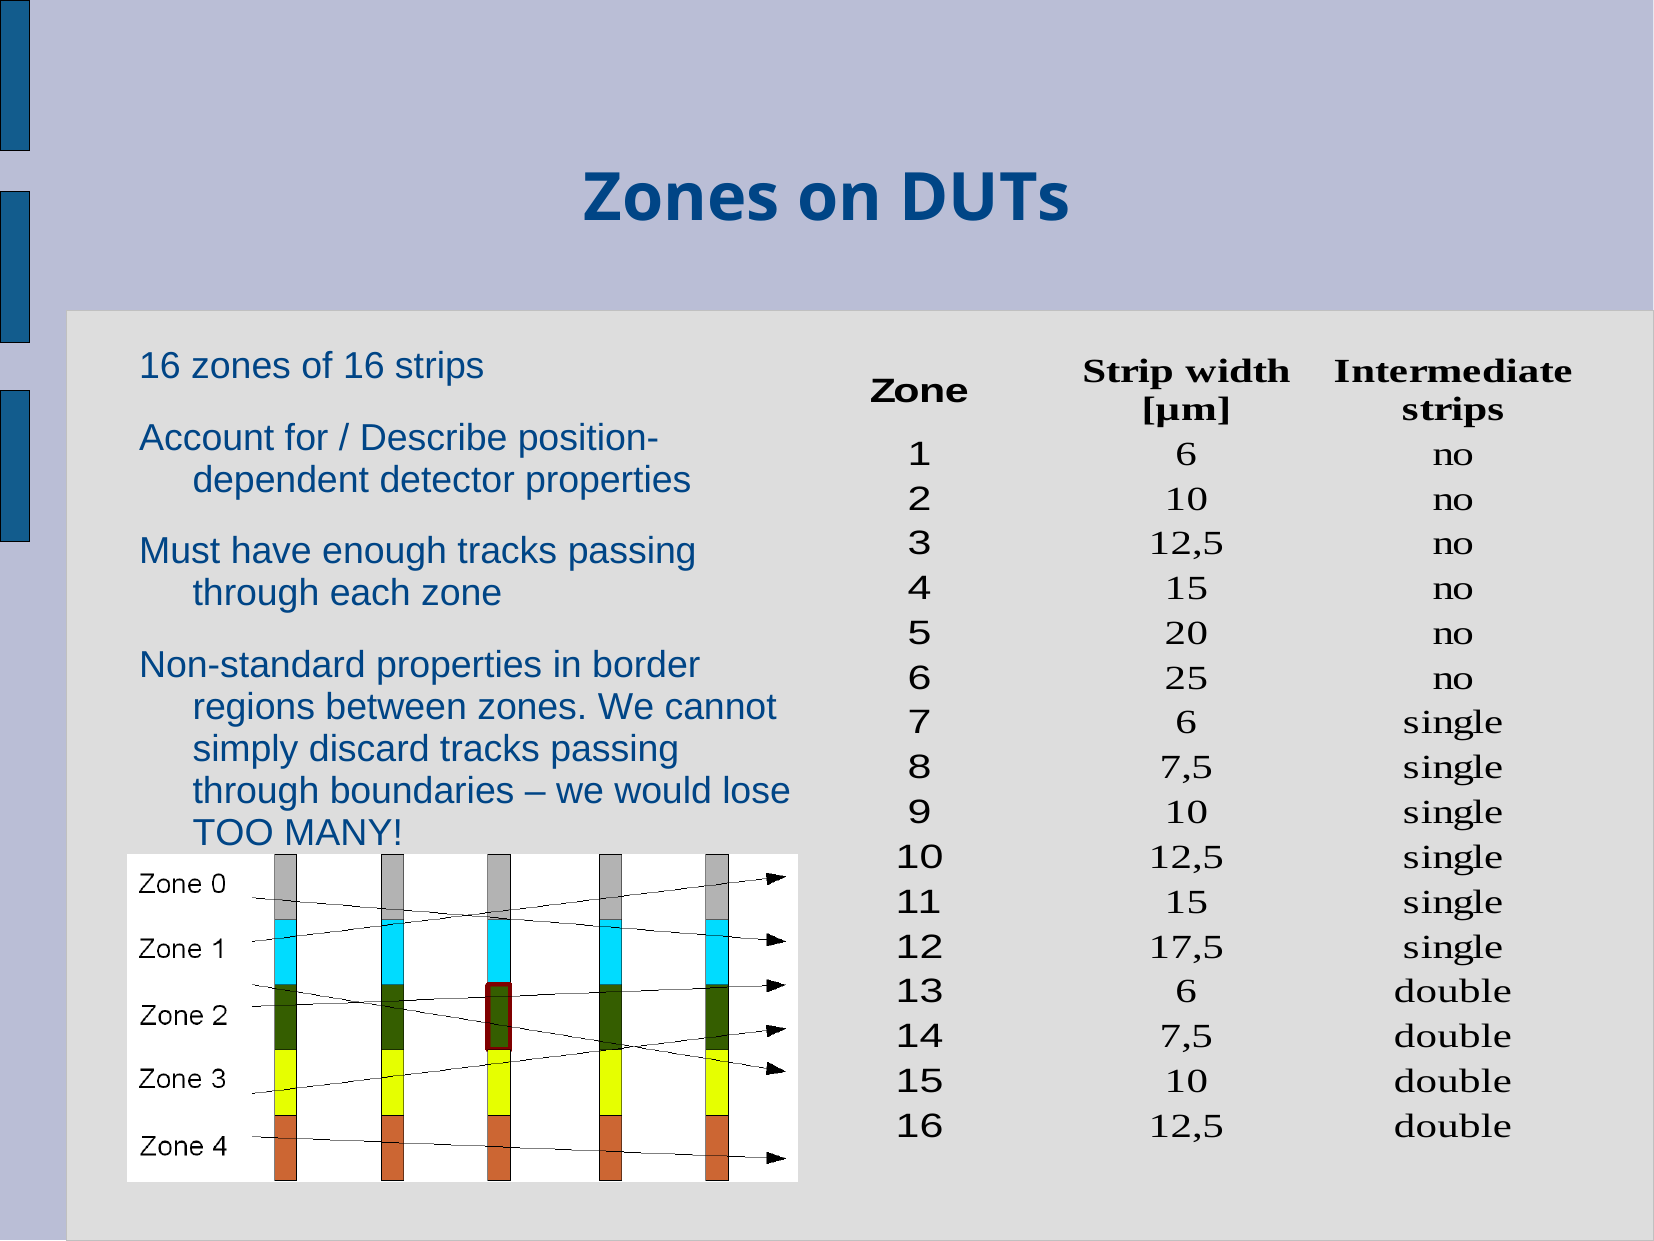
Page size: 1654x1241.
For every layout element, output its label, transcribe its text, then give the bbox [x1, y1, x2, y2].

picture [127, 854, 798, 1182]
chart [782, 347, 1595, 1152]
title Zones on DUTs [121, 91, 1534, 299]
list 16 zones of 16 strips Account for / Describe position-dependent detector properties Must have enough tracks passing through each zone Non-standard properties in border regions between zones. We cannot simply discard tracks passing through boundaries – we would lose TOO MANY! [121, 344, 811, 1127]
